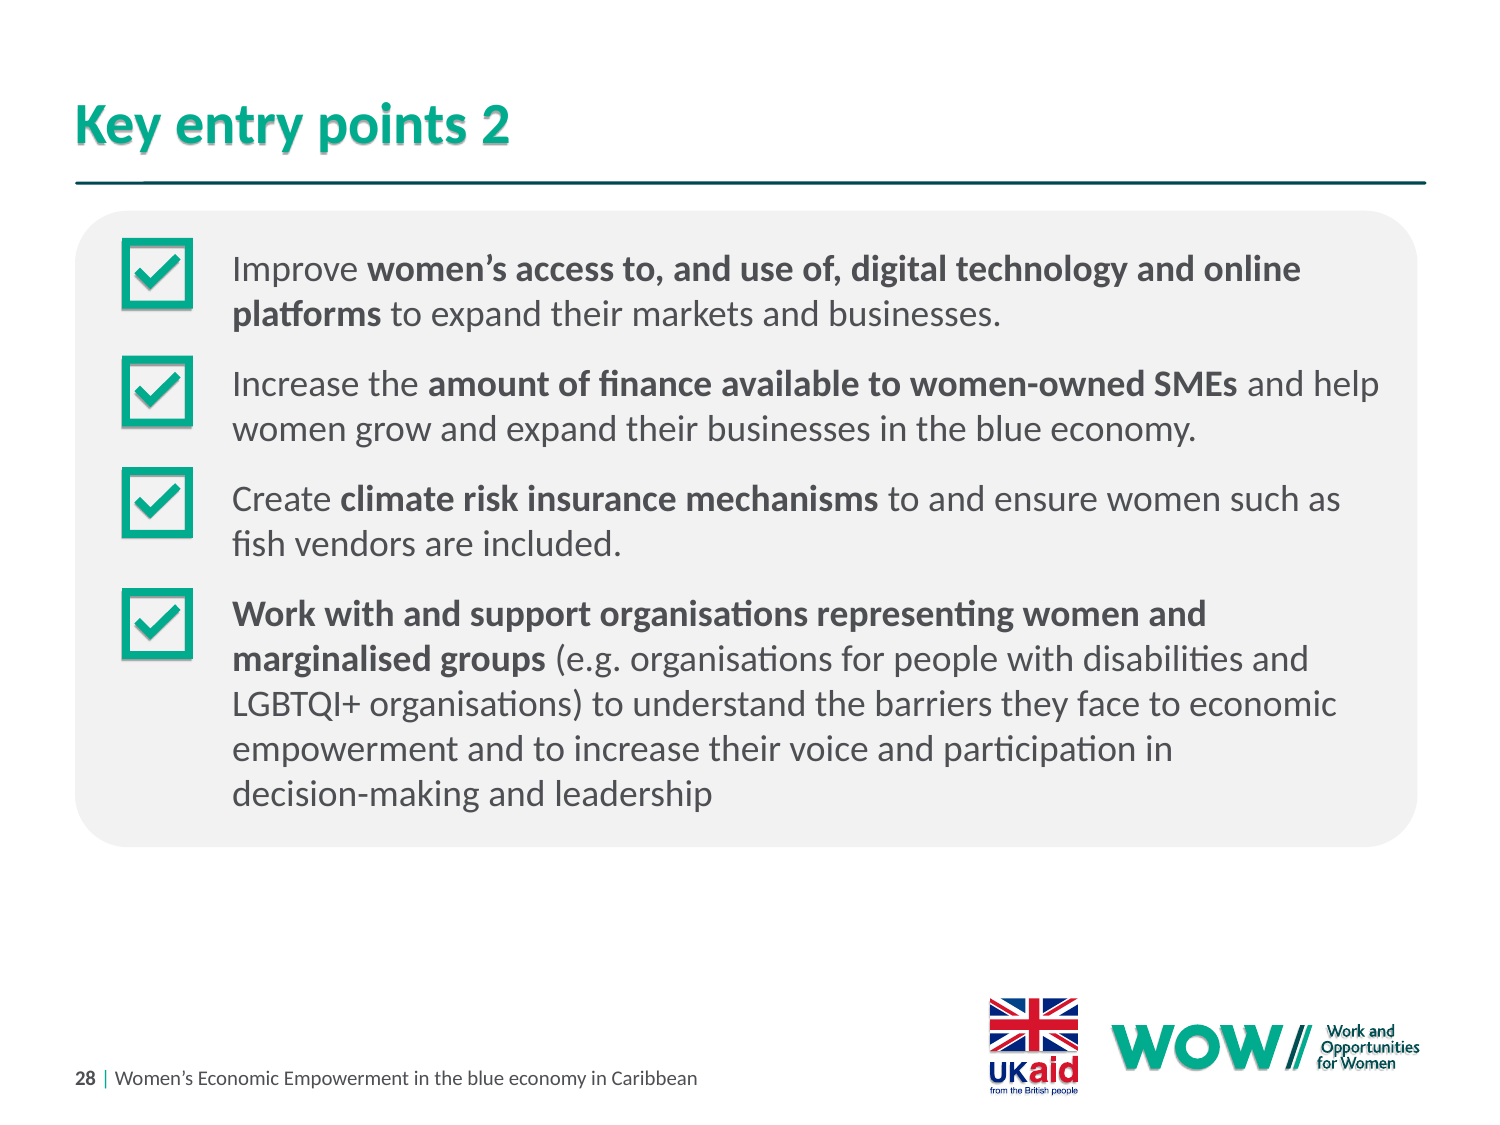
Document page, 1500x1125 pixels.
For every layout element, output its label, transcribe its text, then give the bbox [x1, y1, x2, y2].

text_box 28 | Women’s Economic Empowerment in the blue economy in Caribbean [75, 1032, 852, 1093]
text_box Improve women’s access to, and use of, digital technology and online platforms to expand their markets and businesses. Increase the amount of finance available to women-owned SMEs and help women grow and expand their businesses in the blue economy. Create climate risk insurance mechanisms to and ensure women such as fish vendors are included. Work with and support organisations representing women and marginalised groups (e.g. organisations for people with disabilities and LGBTQI+ organisations) to understand the barriers they face to economic empowerment and to increase their voice and participation in decision-making and leadership [75, 210, 1418, 848]
picture [93, 209, 222, 688]
title Key entry points 2 [75, 51, 1424, 165]
